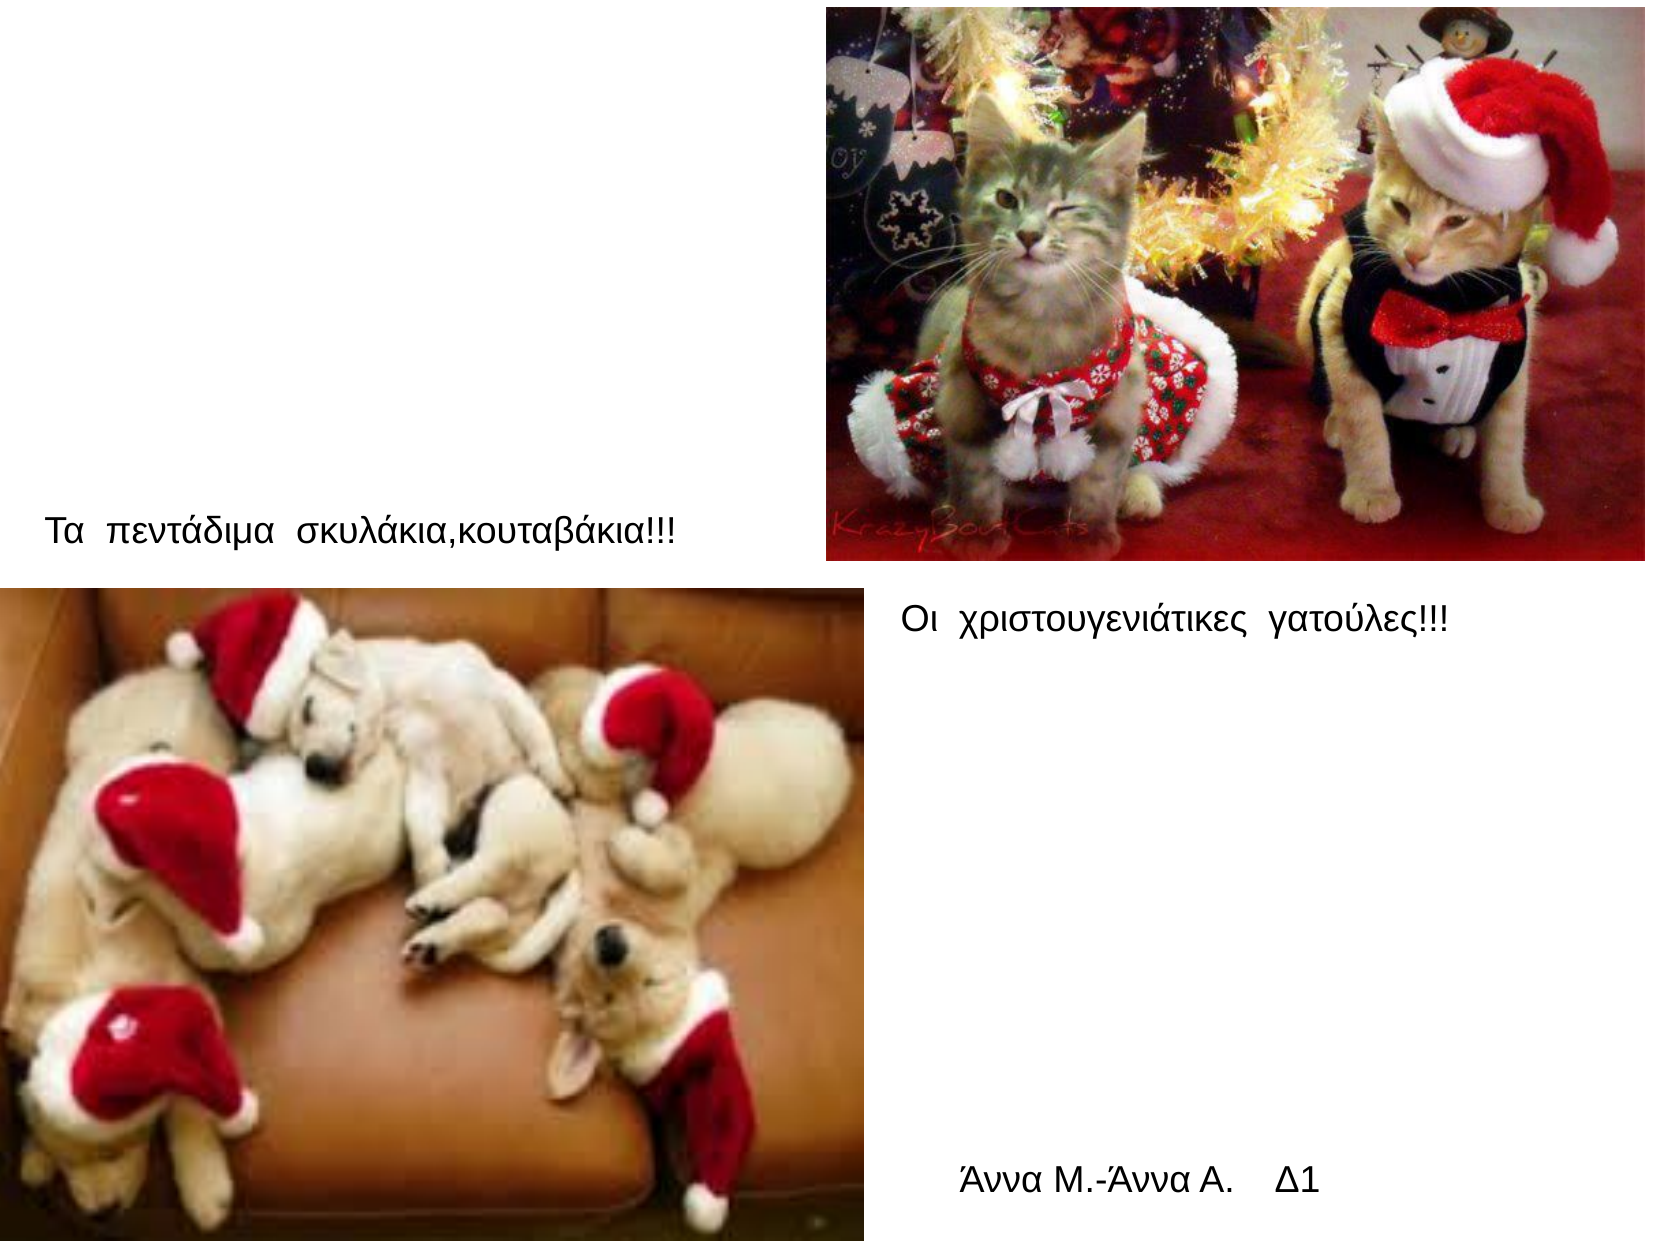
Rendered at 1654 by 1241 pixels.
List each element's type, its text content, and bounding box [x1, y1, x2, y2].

text_box Άννα Μ.-Άννα Α. Δ1 [944, 1151, 1337, 1209]
text_box Τα πεντάδιμα σκυλάκια,κουταβάκια!!! [29, 501, 691, 559]
picture [0, 588, 864, 1241]
text_box Οι χριστουγενιάτικες γατούλες!!! [885, 590, 1463, 648]
picture [826, 7, 1645, 562]
